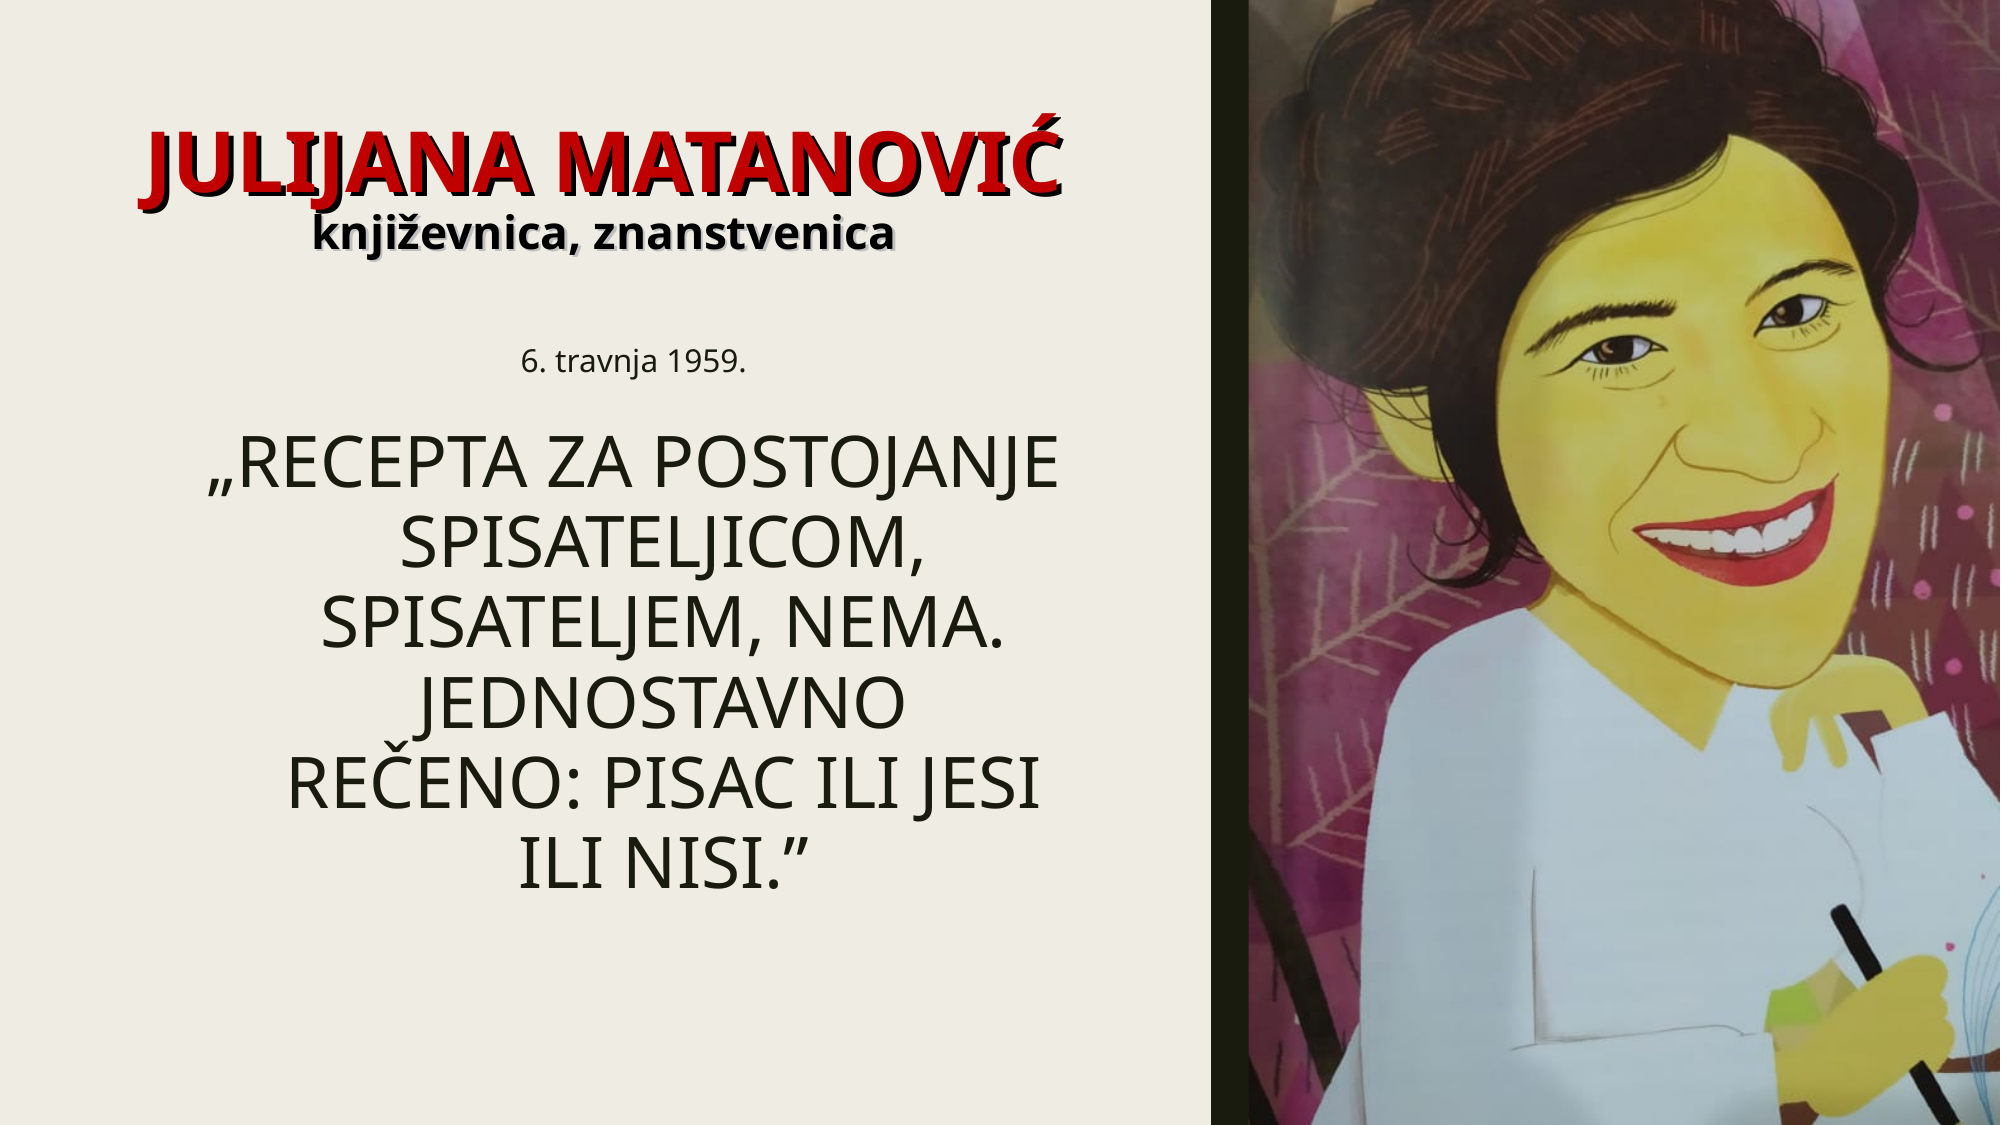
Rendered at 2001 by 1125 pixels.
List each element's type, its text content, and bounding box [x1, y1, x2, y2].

list 6. travnja 1959. „RECEPTA ZA POSTOJANJE SPISATELJICOM, SPISATELJEM, NEMA. JEDNOSTAVNO REČENO: PISAC ILI JESI ILI NISI.” [128, 336, 1080, 963]
title JULIJANA MATANOVIĆ književnica, znanstvenica [128, 112, 1080, 336]
picture [1248, 0, 2000, 1125]
text_box [0, 0, 1248, 1125]
